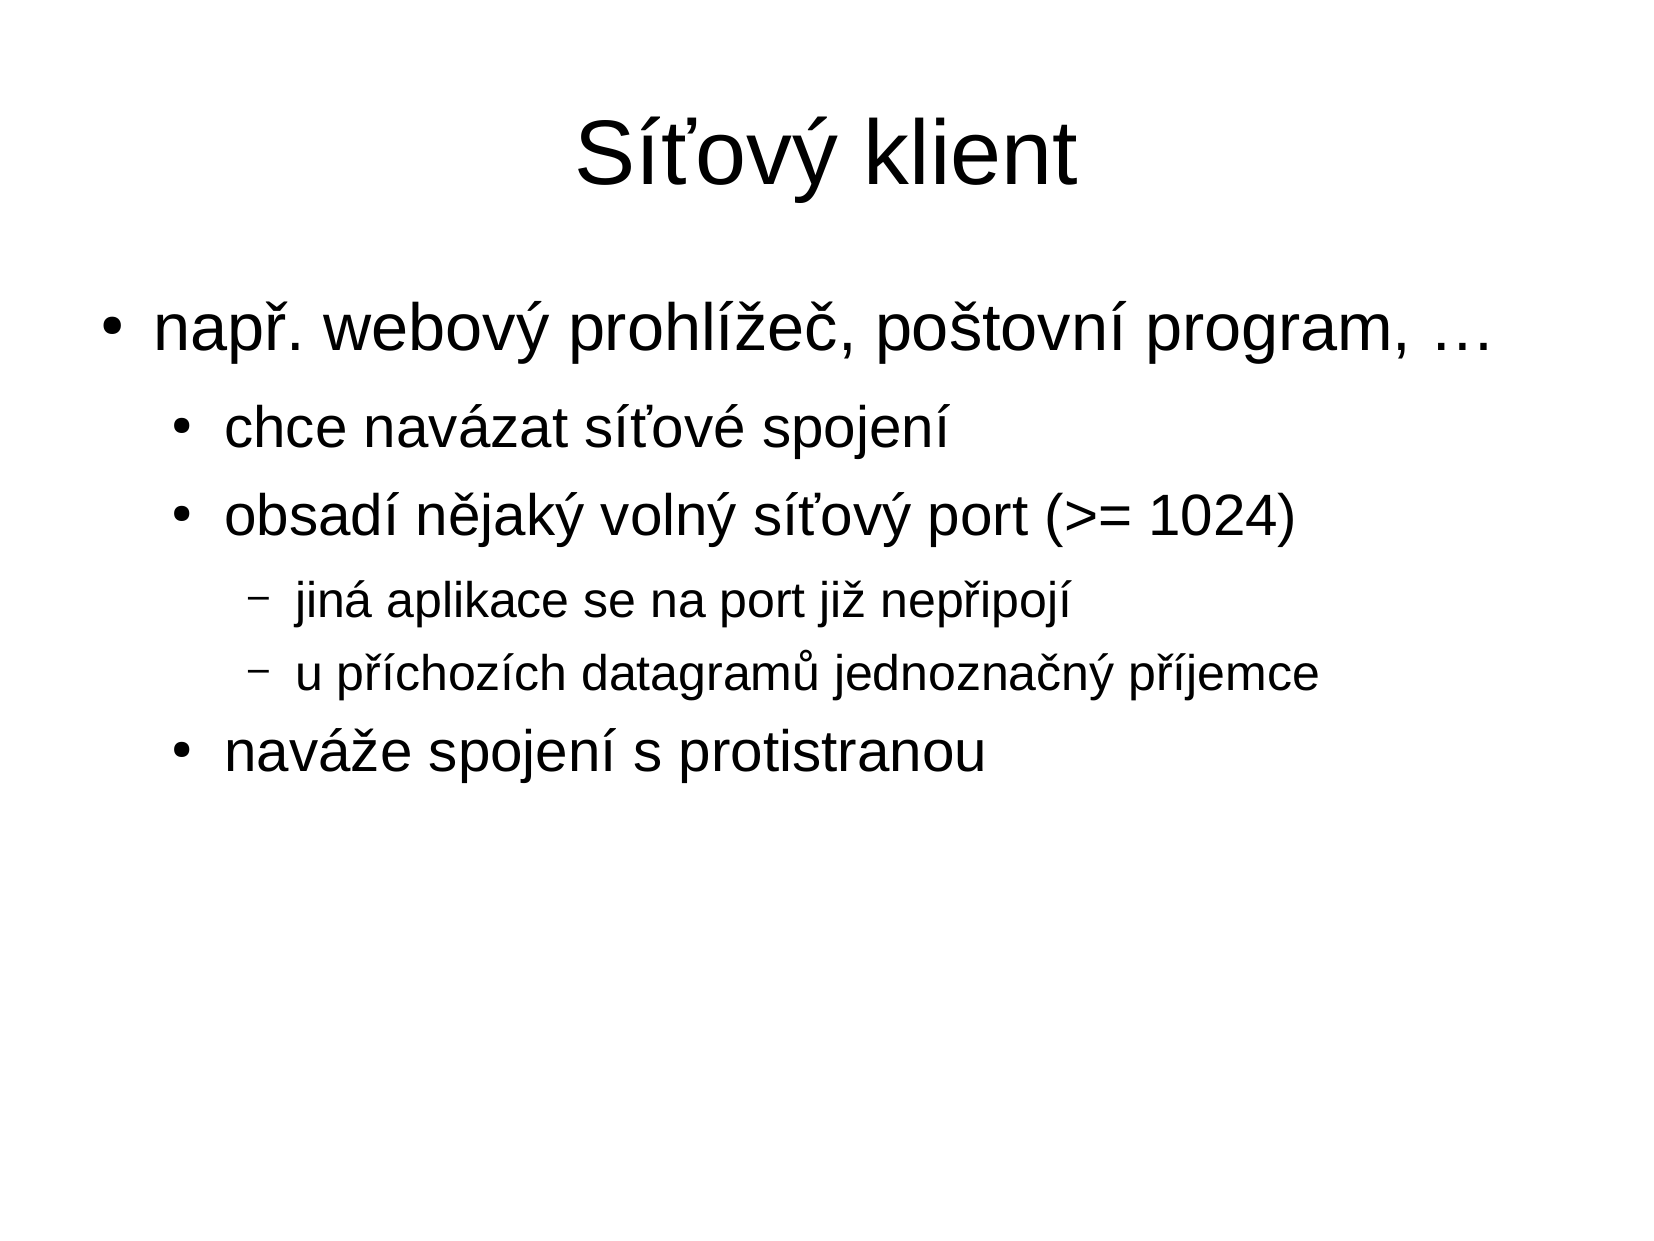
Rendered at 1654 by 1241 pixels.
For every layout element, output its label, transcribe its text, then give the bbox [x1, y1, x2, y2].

title Síťový klient [82, 49, 1571, 257]
list např. webový prohlížeč, poštovní program, … chce navázat síťové spojení obsadí nějaký volný síťový port (>= 1024) jiná aplikace se na port již nepřipojí u příchozích datagramů jednoznačný příjemce naváže spojení s protistranou [82, 290, 1571, 1109]
